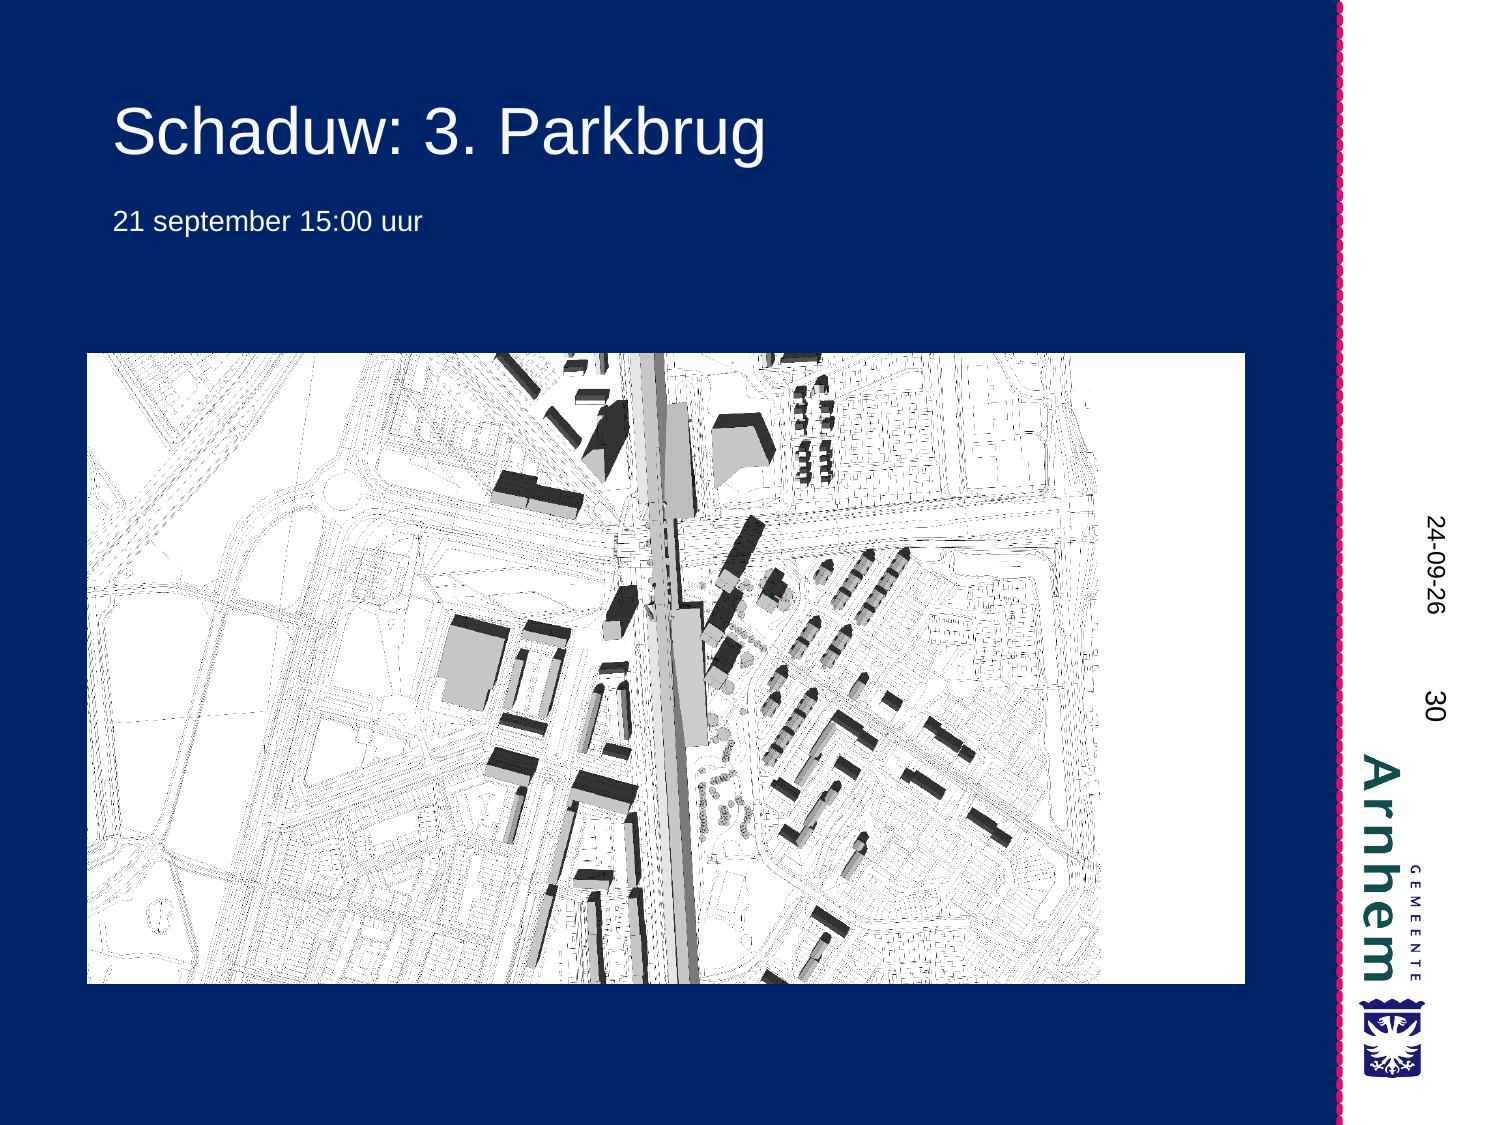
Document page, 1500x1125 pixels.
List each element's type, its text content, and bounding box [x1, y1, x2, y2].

text_box 15-2-2022 [1410, 500, 1461, 688]
picture [87, 353, 1245, 984]
text_box Schaduw: 3. Parkbrug 21 september 15:00 uur [112, 87, 1270, 251]
text_box 30 [1412, 675, 1463, 751]
